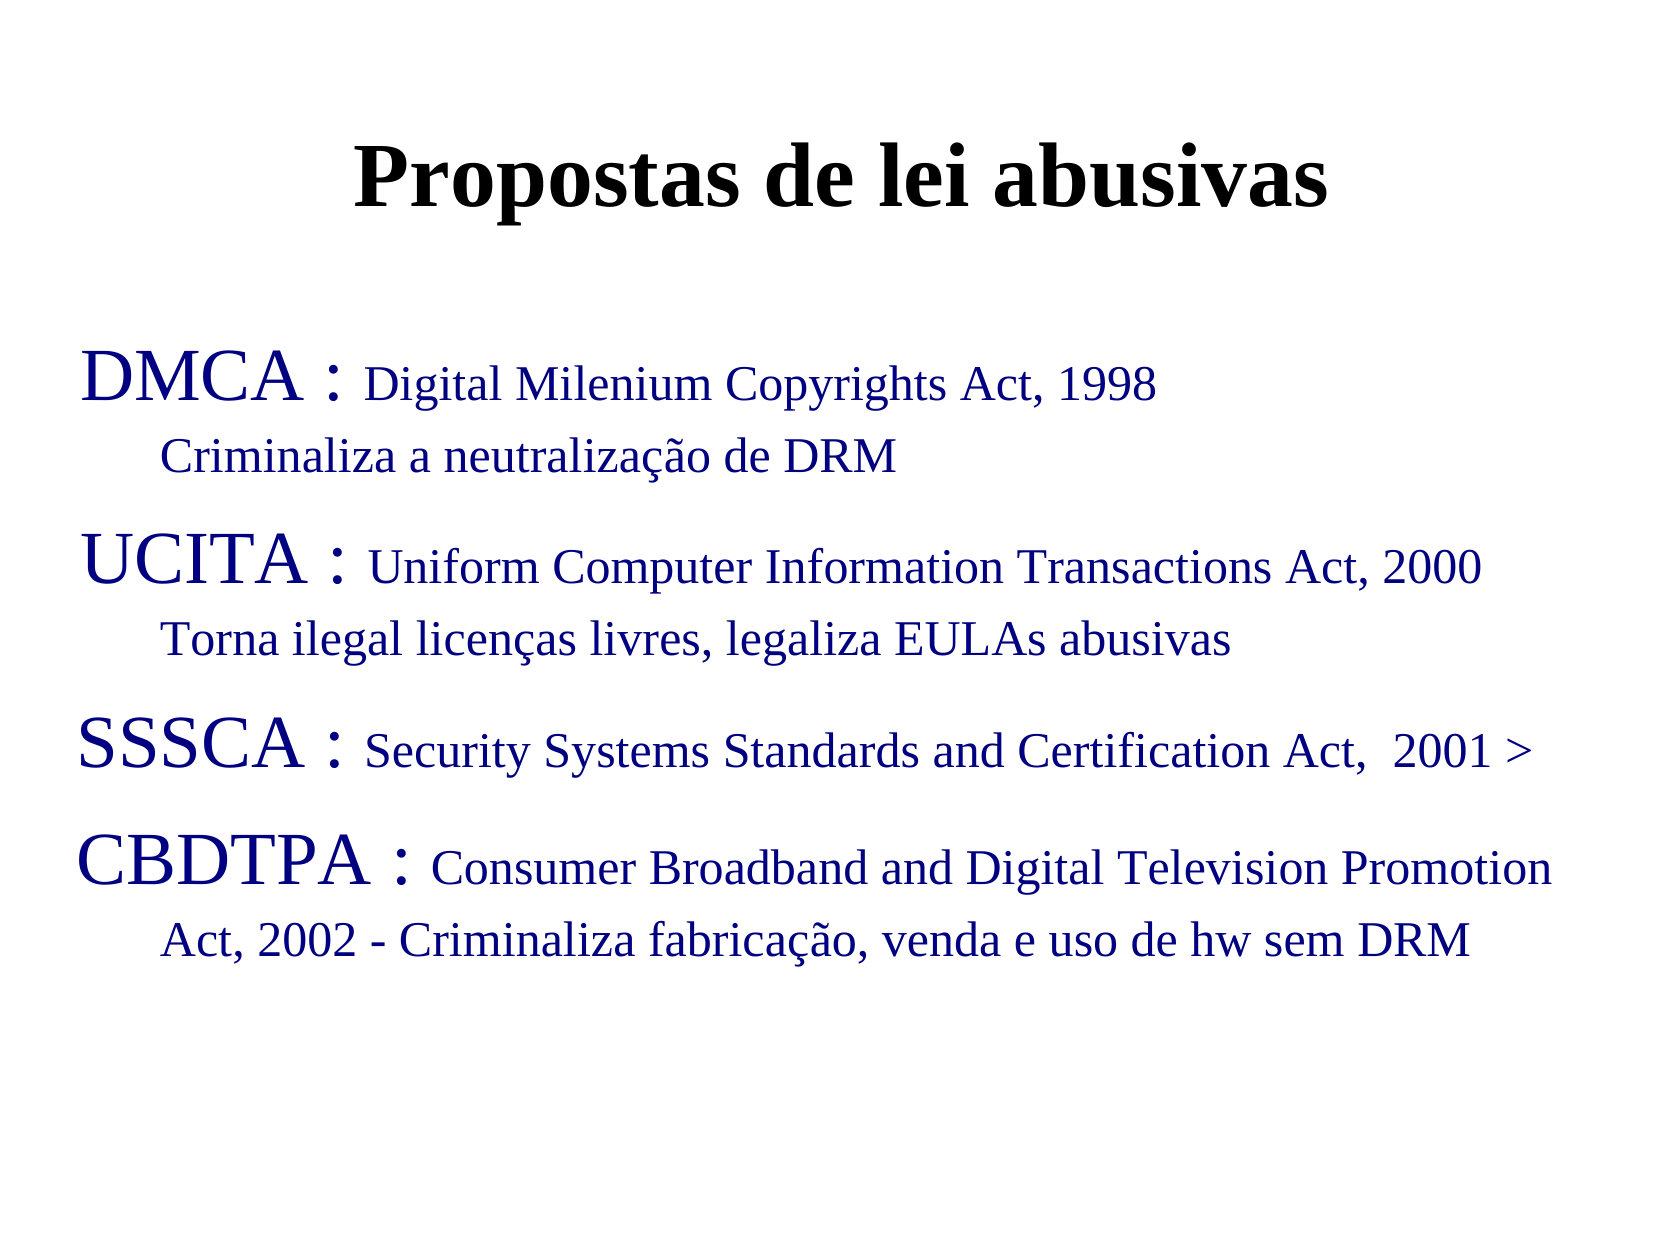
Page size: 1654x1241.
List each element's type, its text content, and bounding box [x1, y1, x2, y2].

text_box DMCA : Digital Milenium Copyrights Act, 1998 Criminaliza a neutralização de DRM UCITA : Uniform Computer Information Transactions Act, 2000 Torna ilegal licenças livres, legaliza EULAs abusivas SSSCA : Security Systems Standards and Certification Act, 2001 > CBDTPA : Consumer Broadband and Digital Television Promotion Act, 2002 - Criminaliza fabricação, venda e uso de hw sem DRM [76, 317, 1596, 1153]
title Propostas de lei abusivas [204, 81, 1480, 269]
